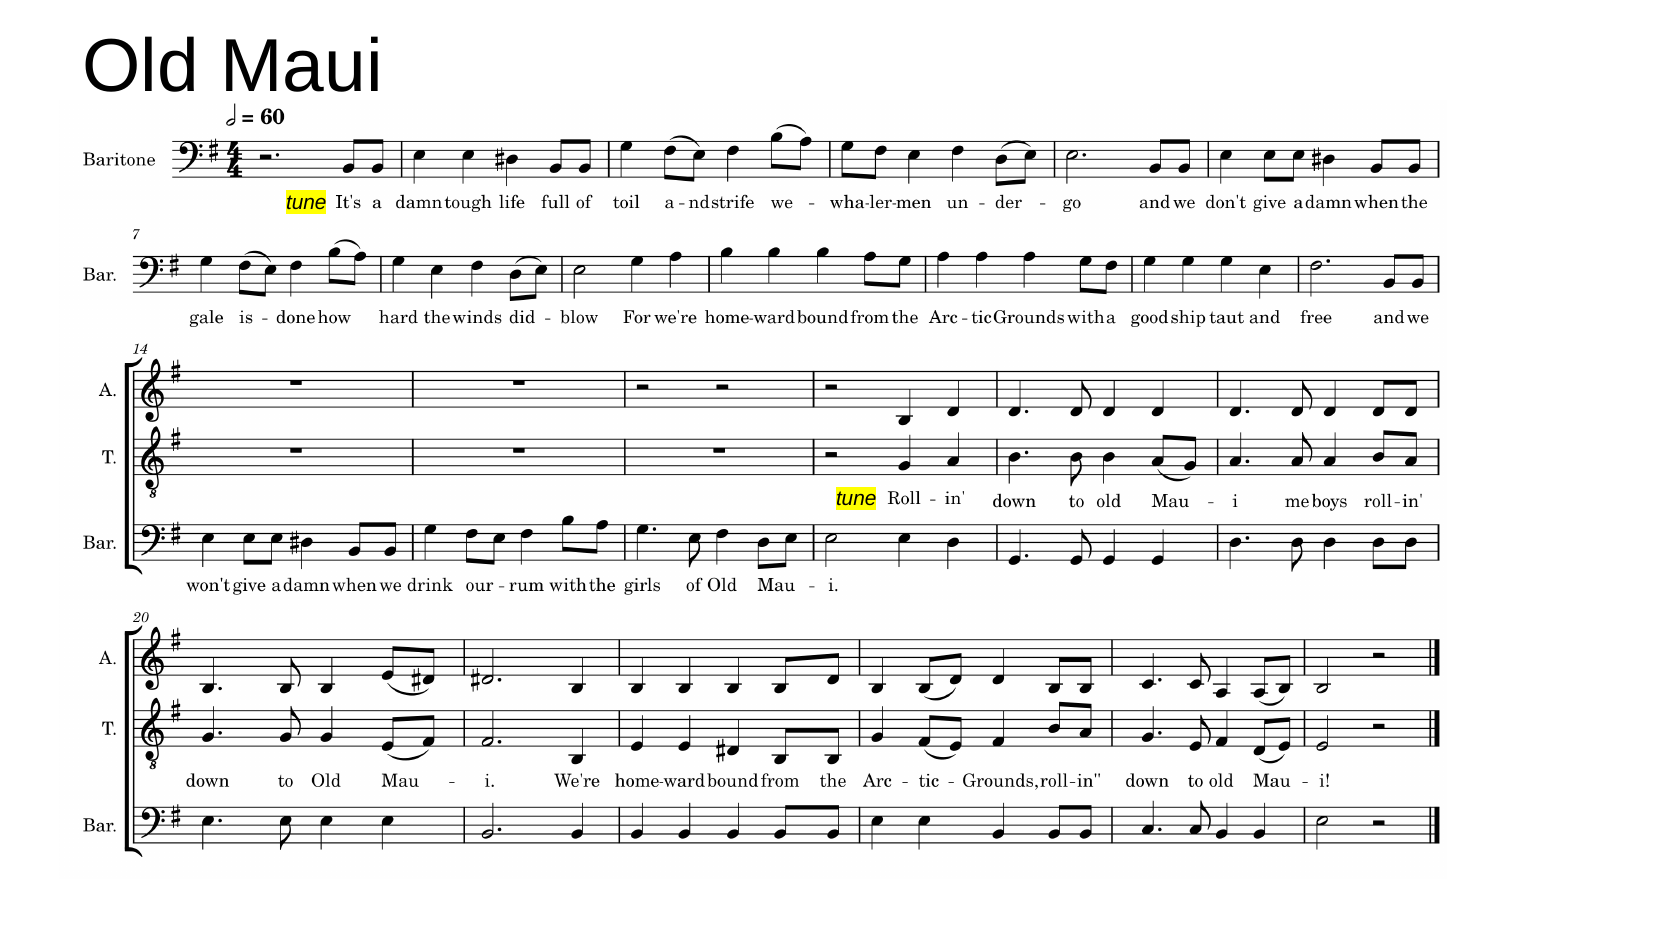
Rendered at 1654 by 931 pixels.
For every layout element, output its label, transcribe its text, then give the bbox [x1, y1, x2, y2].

picture [59, 100, 1447, 879]
text_box tune [821, 479, 901, 518]
title Old Maui [82, 23, 1571, 108]
text_box tune [271, 183, 351, 222]
